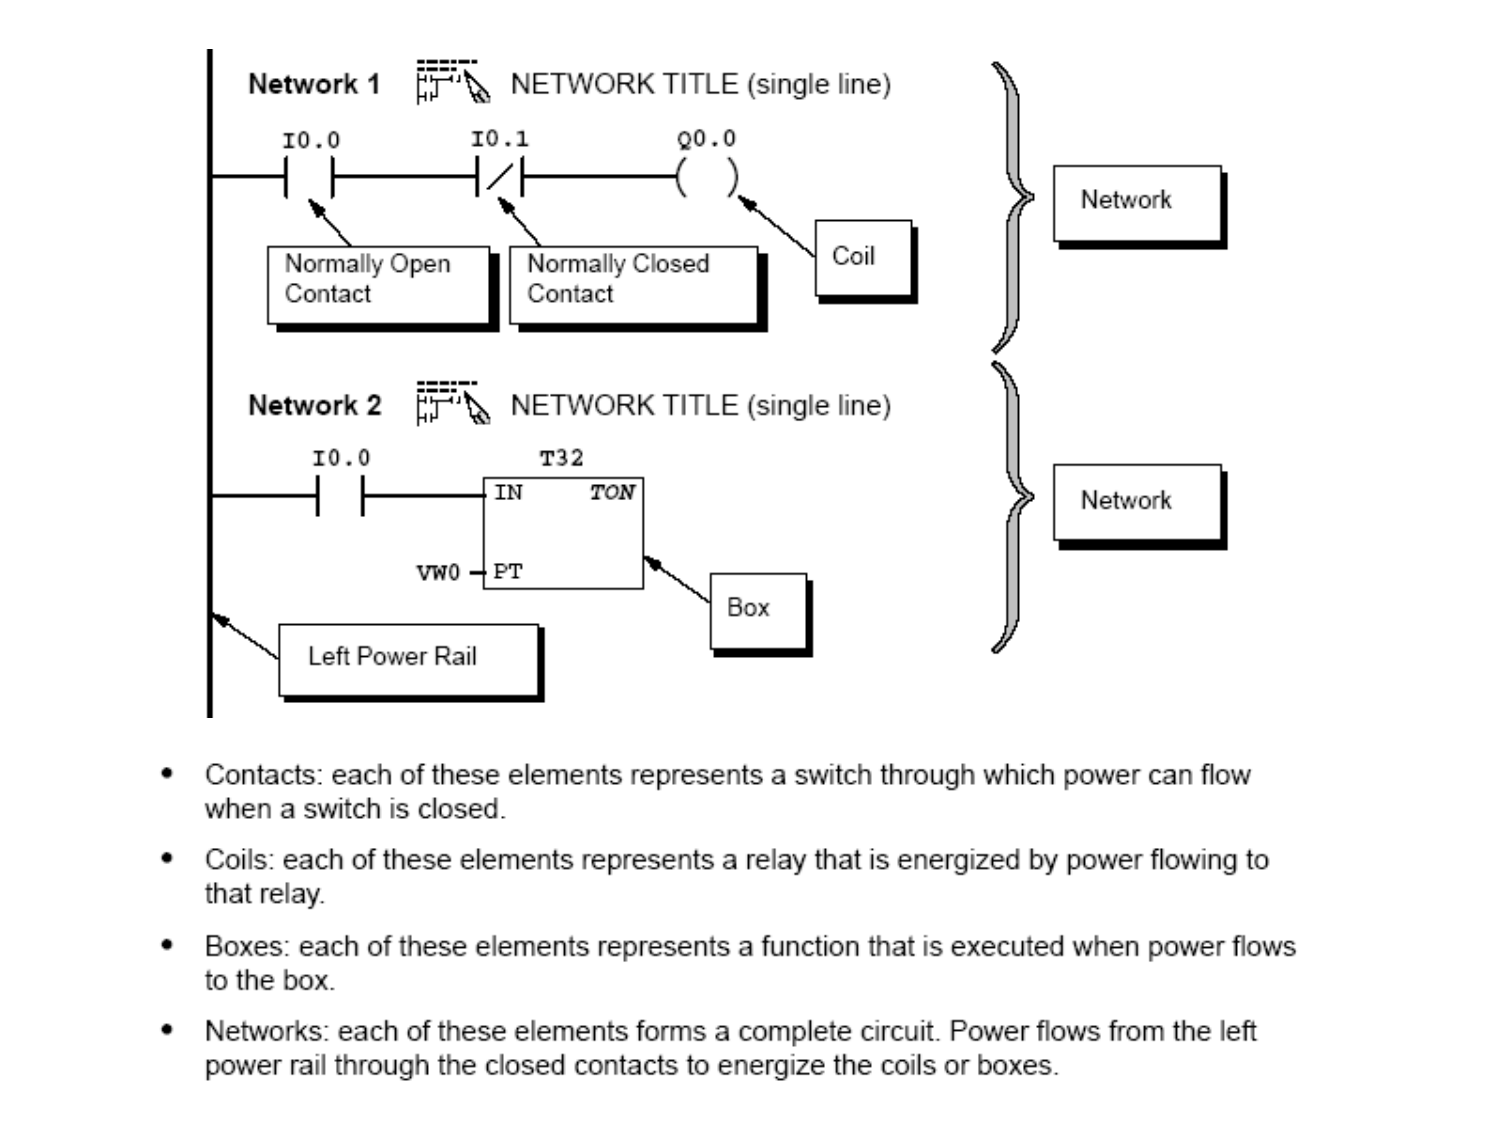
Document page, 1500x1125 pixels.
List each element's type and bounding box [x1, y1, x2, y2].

picture [200, 49, 1245, 718]
picture [151, 749, 1313, 1094]
